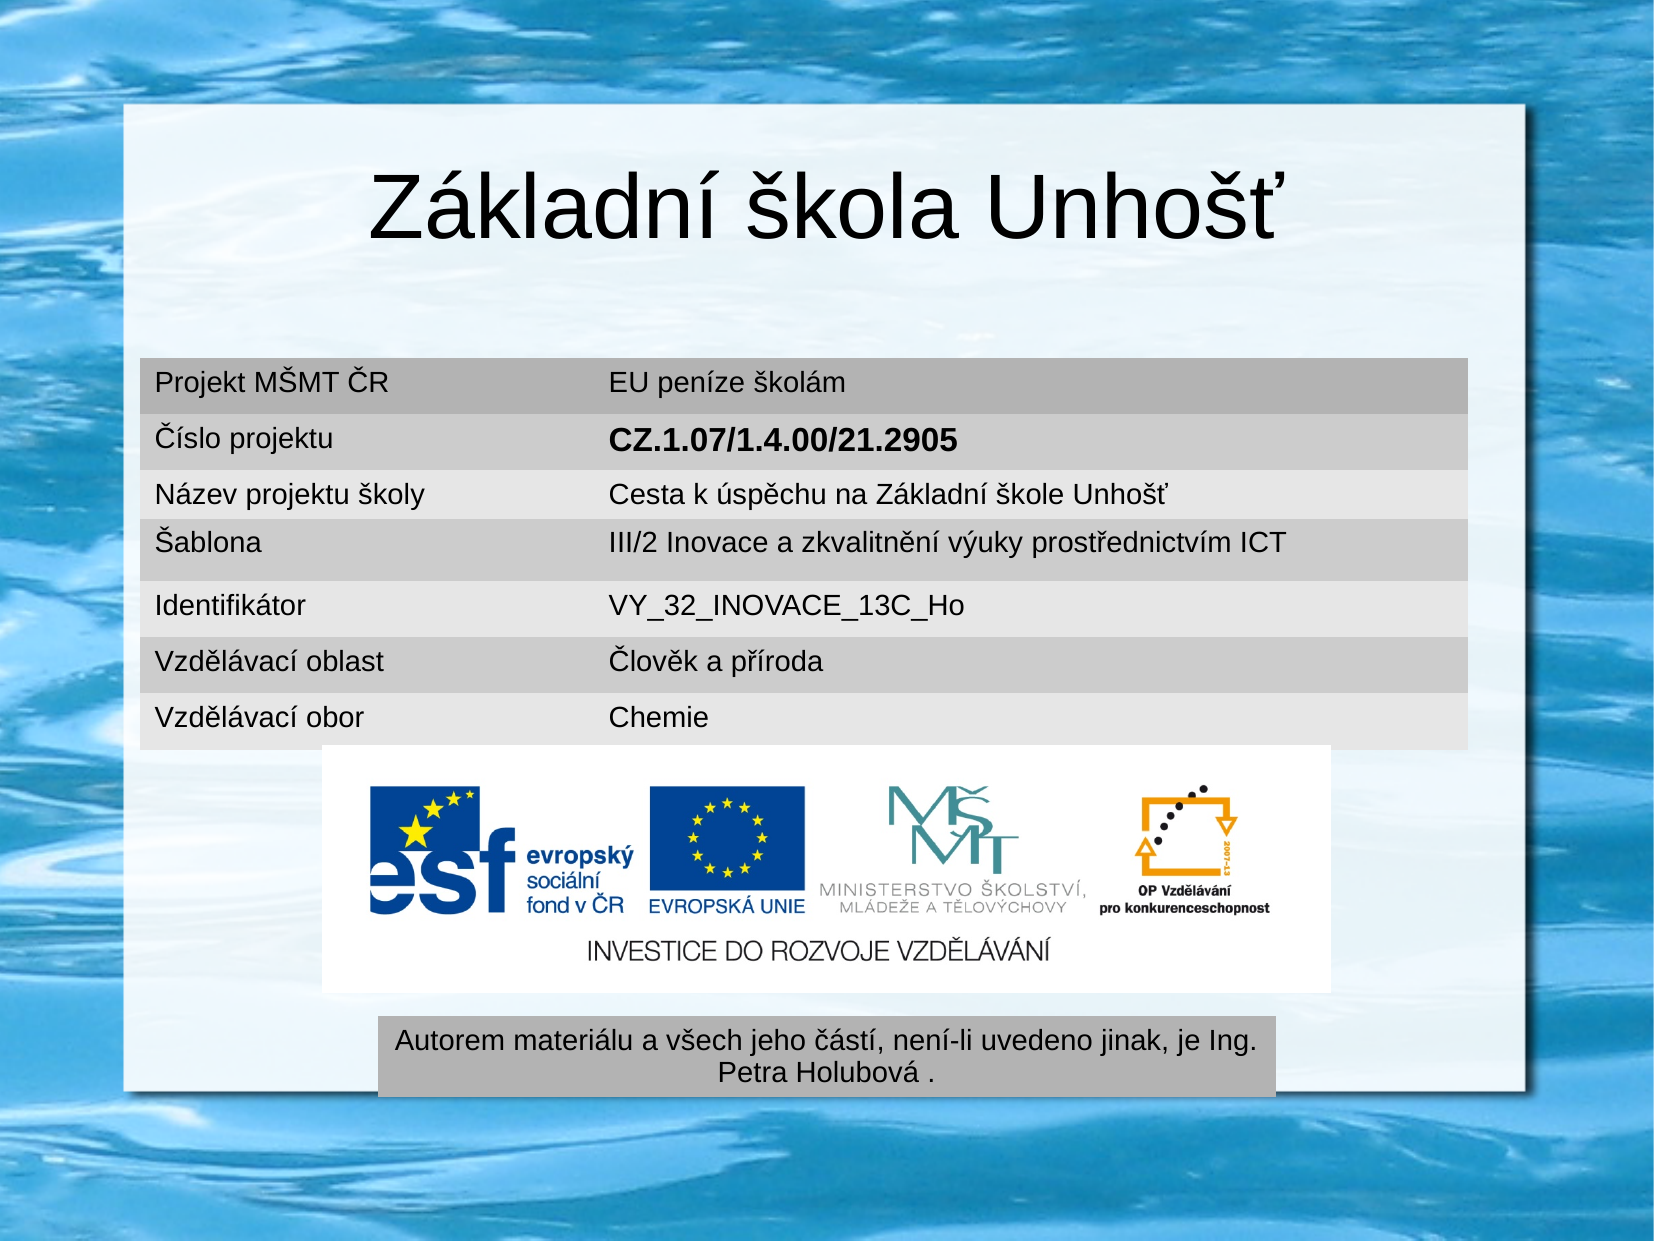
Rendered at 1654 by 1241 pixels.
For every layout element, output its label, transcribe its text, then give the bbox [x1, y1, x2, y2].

table_cell Vzdělávací obor [140, 693, 594, 750]
table_cell III/2 Inovace a zkvalitnění výuky prostřednictvím ICT [594, 519, 1468, 581]
table_cell CZ.1.07/1.4.00/21.2905 [594, 414, 1468, 470]
table_header Autorem materiálu a všech jeho částí, není-li uvedeno jinak, je Ing. Petra Holubová . [378, 1016, 1276, 1097]
picture [0, 0, 1654, 1241]
table_cell Šablona [140, 519, 594, 581]
table_cell Vzdělávací oblast [140, 637, 594, 693]
table_cell Identifikátor [140, 581, 594, 637]
table_cell Člověk a příroda [594, 637, 1468, 693]
title Základní škola Unhošť [147, 118, 1506, 296]
table_cell Číslo projektu [140, 414, 594, 470]
table_cell Název projektu školy [140, 470, 594, 519]
table_cell VY_32_INOVACE_13C_Ho [594, 581, 1468, 637]
table_cell Chemie [594, 693, 1468, 750]
table_cell Cesta k úspěchu na Základní škole Unhošť [594, 470, 1468, 519]
table_header Projekt MŠMT ČR [140, 358, 594, 414]
table_header EU peníze školám [594, 358, 1468, 414]
